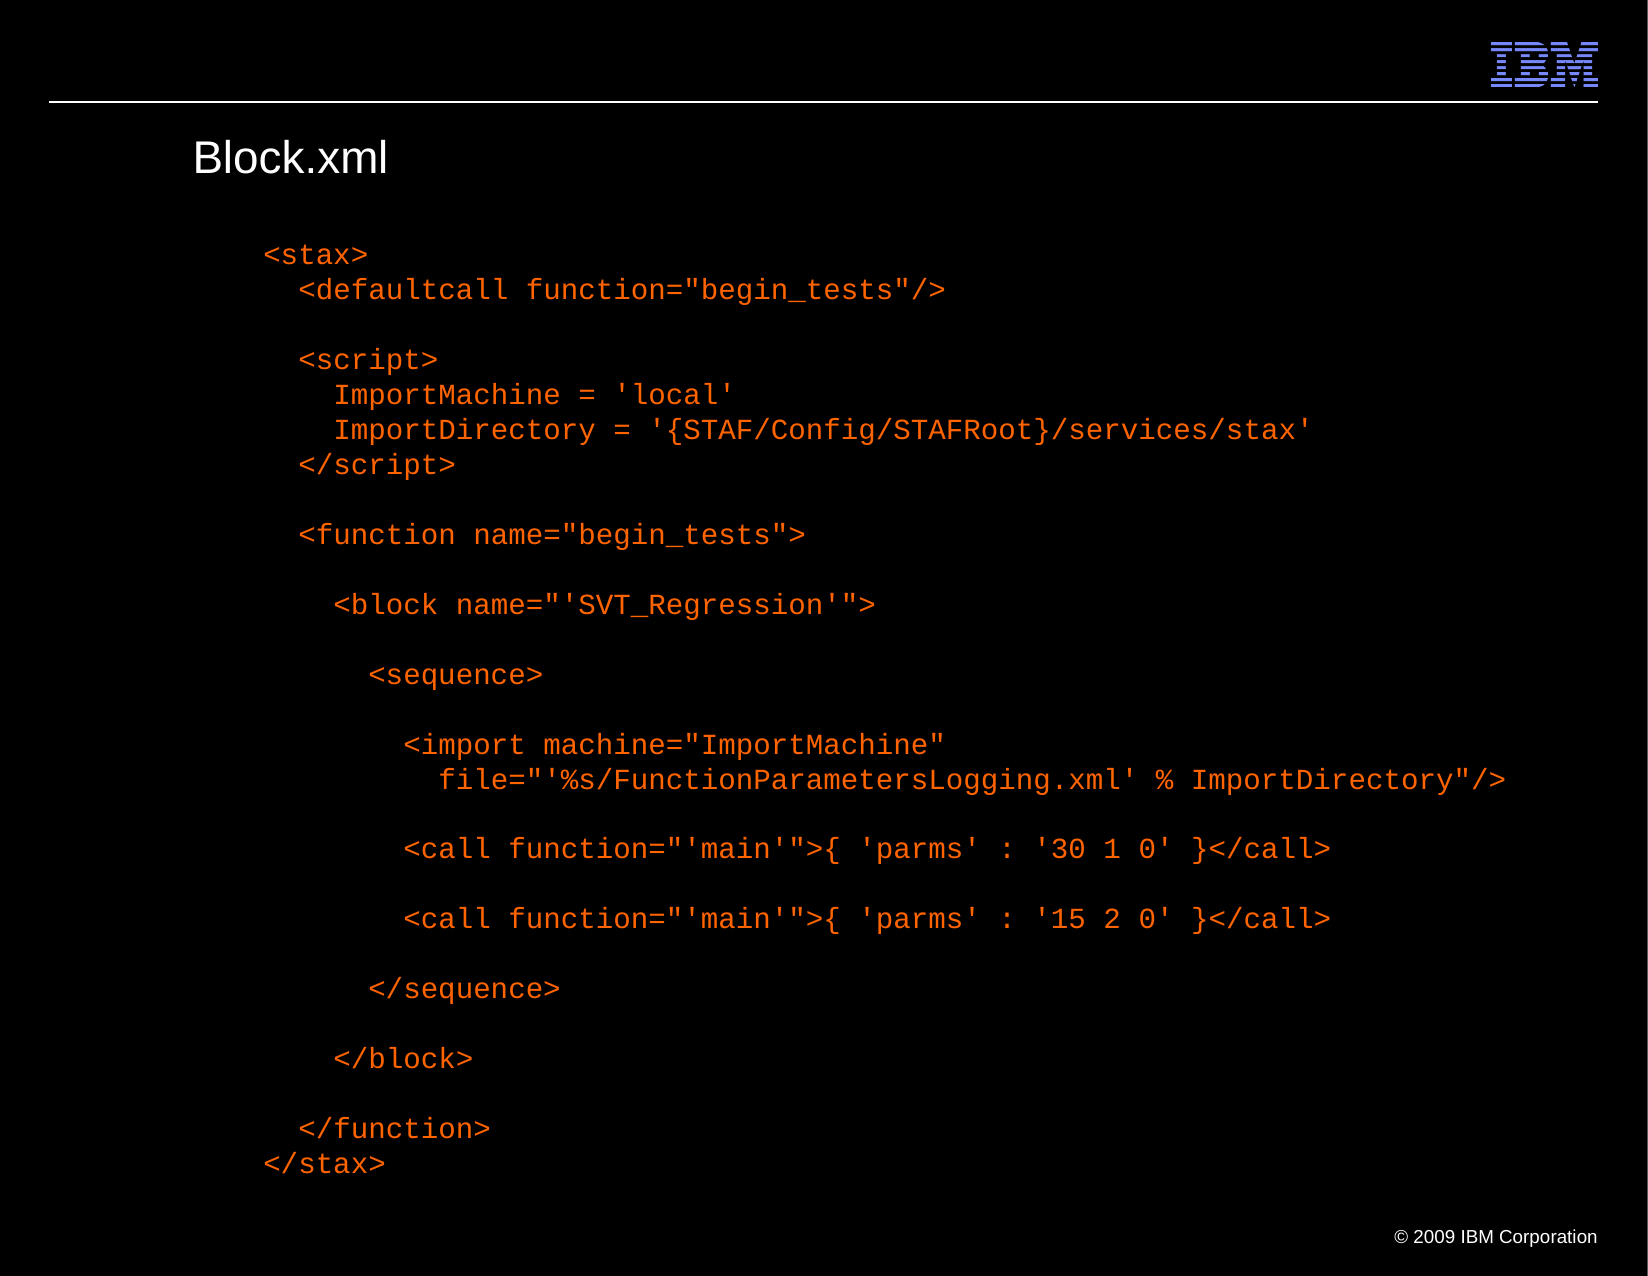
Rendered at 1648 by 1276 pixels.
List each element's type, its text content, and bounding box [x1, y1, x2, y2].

title Block.xml [175, 125, 1648, 219]
picture [1491, 42, 1598, 87]
text_box <stax> <defaultcall function="begin_tests"/> <script> ImportMachine = 'local' ImportDirectory = '{STAF/Config/STAFRoot}/services/stax' </script> <function name="begin_tests"> <block name="'SVT_Regression'"> <sequence> <import machine="ImportMachine" file="'%s/FunctionParametersLogging.xml' % ImportDirectory"/> <call function="'main'">{ 'parms' : '30 1 0' }</call> <call function="'main'">{ 'parms' : '15 2 0' }</call> </sequence> </block> </function> </stax> [248, 227, 1648, 1188]
